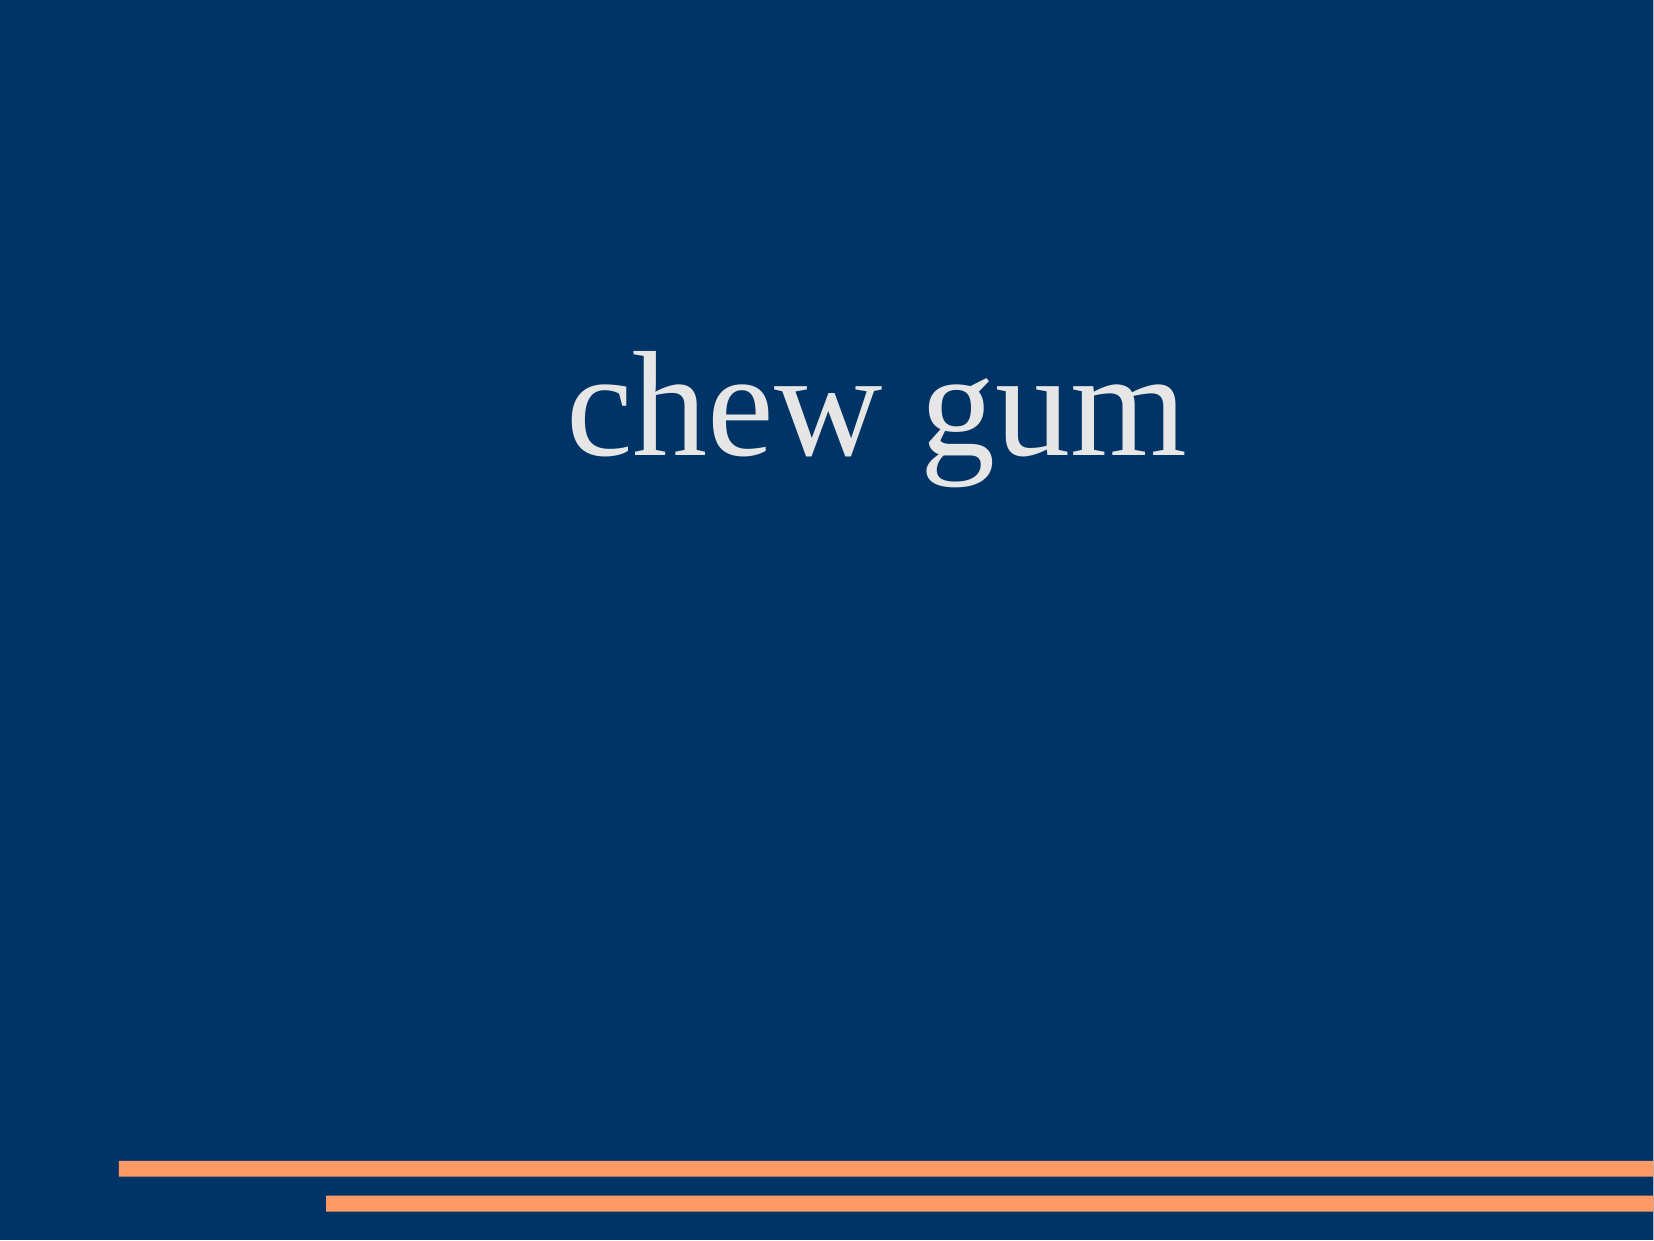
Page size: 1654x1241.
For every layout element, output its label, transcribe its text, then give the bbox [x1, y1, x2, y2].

list chew gum [121, 322, 1561, 1132]
